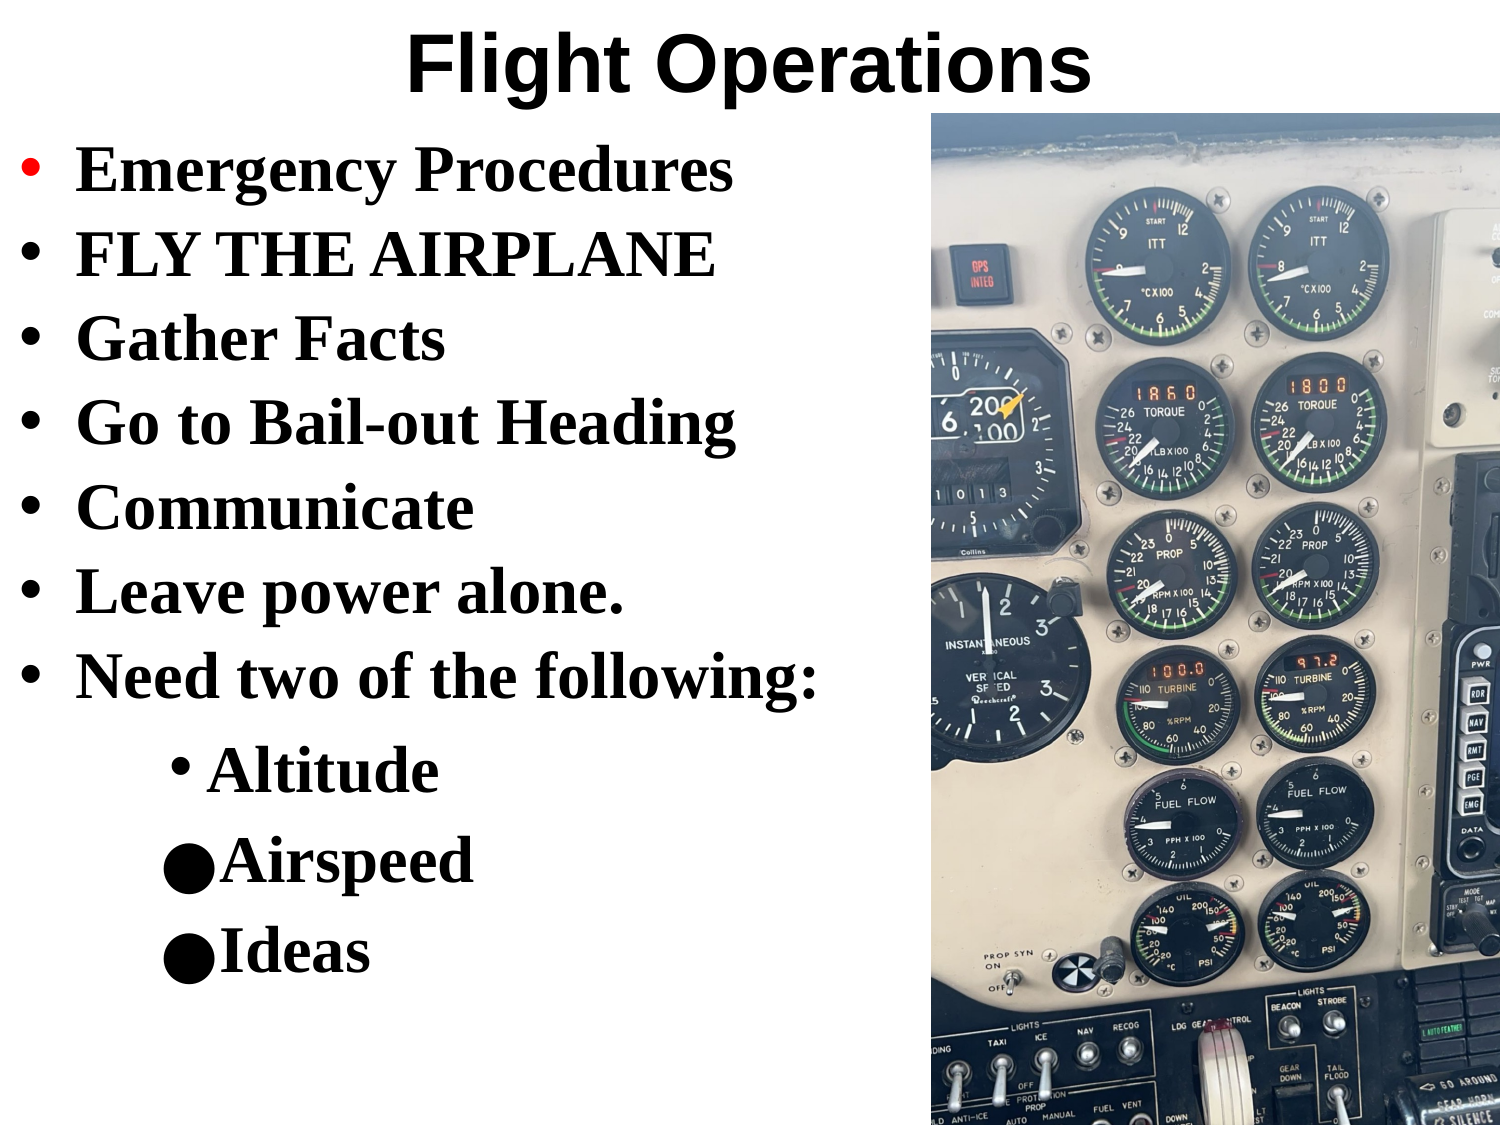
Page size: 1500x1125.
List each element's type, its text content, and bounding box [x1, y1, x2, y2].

text_box Emergency Procedures FLY THE AIRPLANE Gather Facts Go to Bail-out Heading Communicate Leave power alone. Need two of the following: Altitude Airspeed Ideas [4, 126, 931, 1033]
text_box Flight Operations [0, 4, 1500, 114]
picture [931, 113, 1500, 1125]
